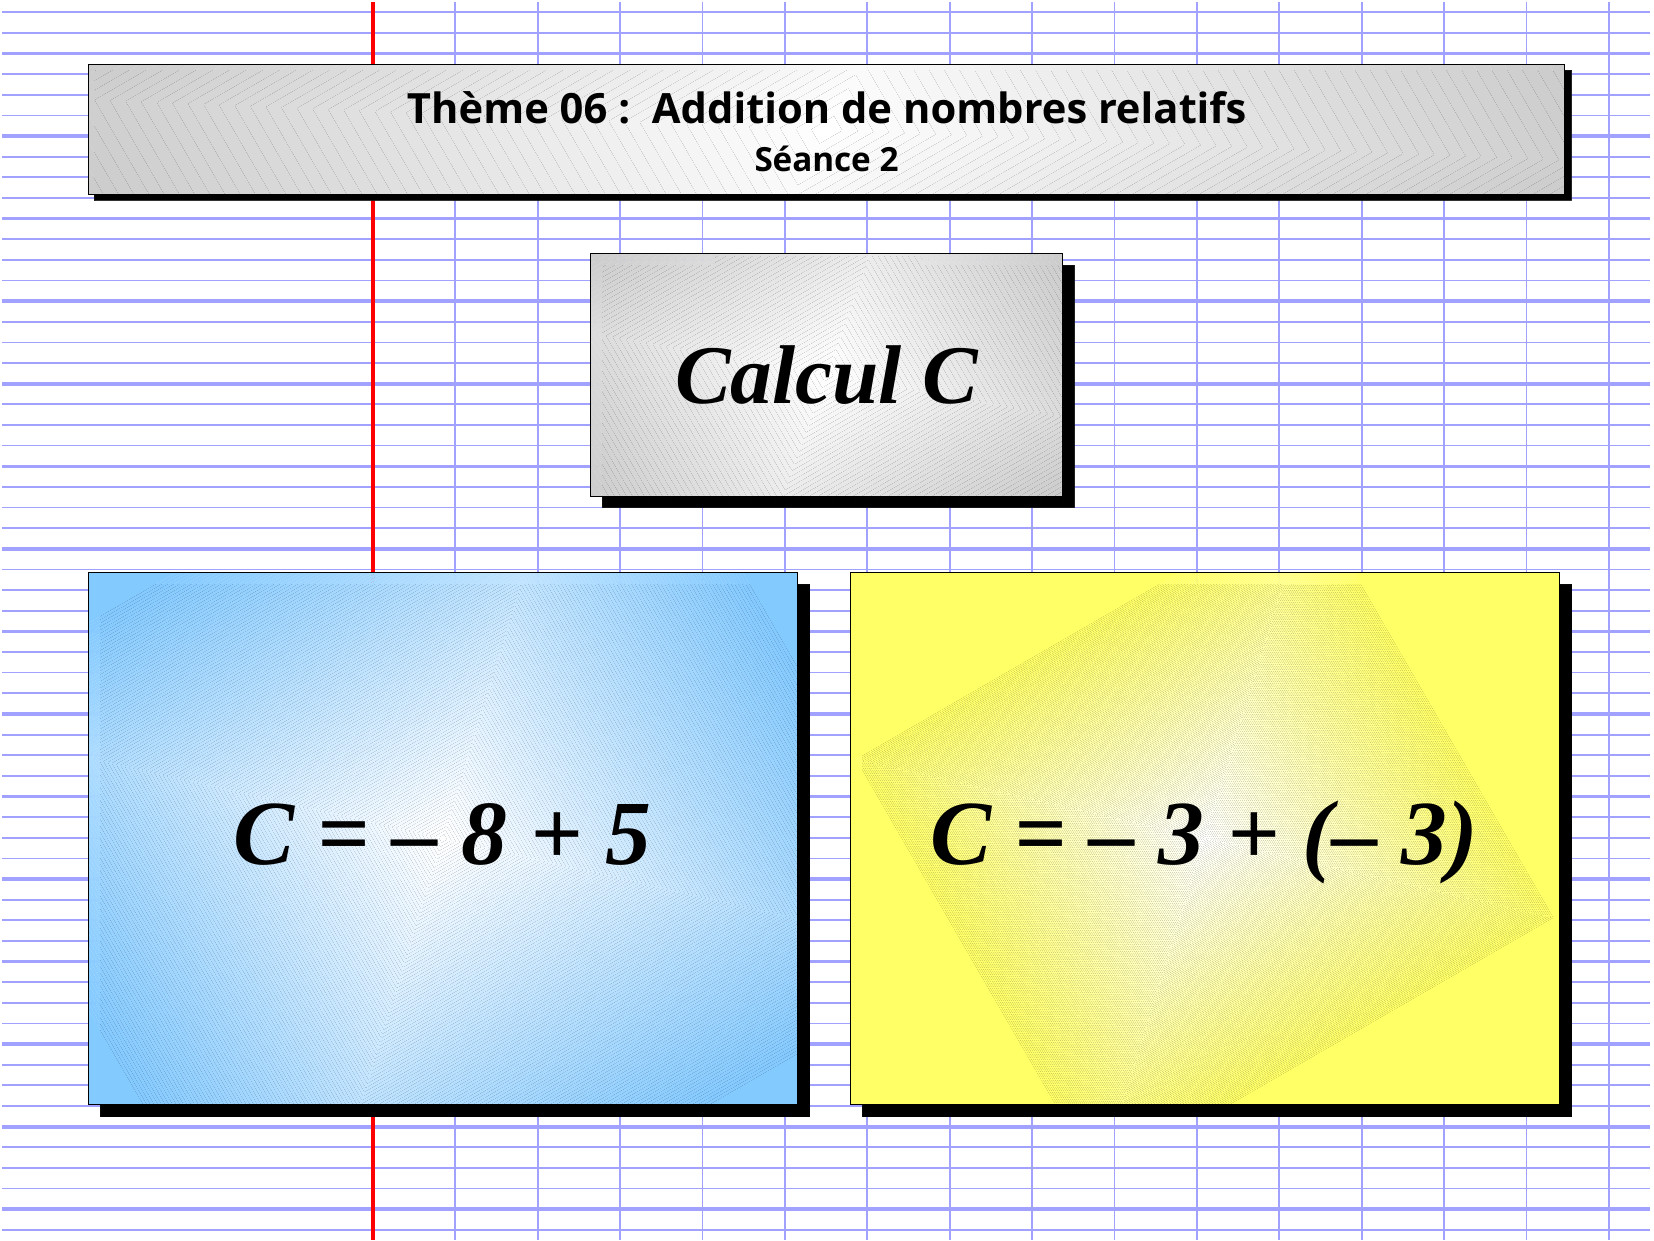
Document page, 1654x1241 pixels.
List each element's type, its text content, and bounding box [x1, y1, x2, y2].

text_box C = – 3 + (– 3) [850, 572, 1560, 1105]
text_box C = – 8 + 5 [88, 572, 798, 1105]
picture [0, 0, 1654, 1241]
text_box Calcul C [590, 253, 1063, 497]
text_box Thème 06 : Addition de nombres relatifs Séance 2 [88, 64, 1565, 195]
